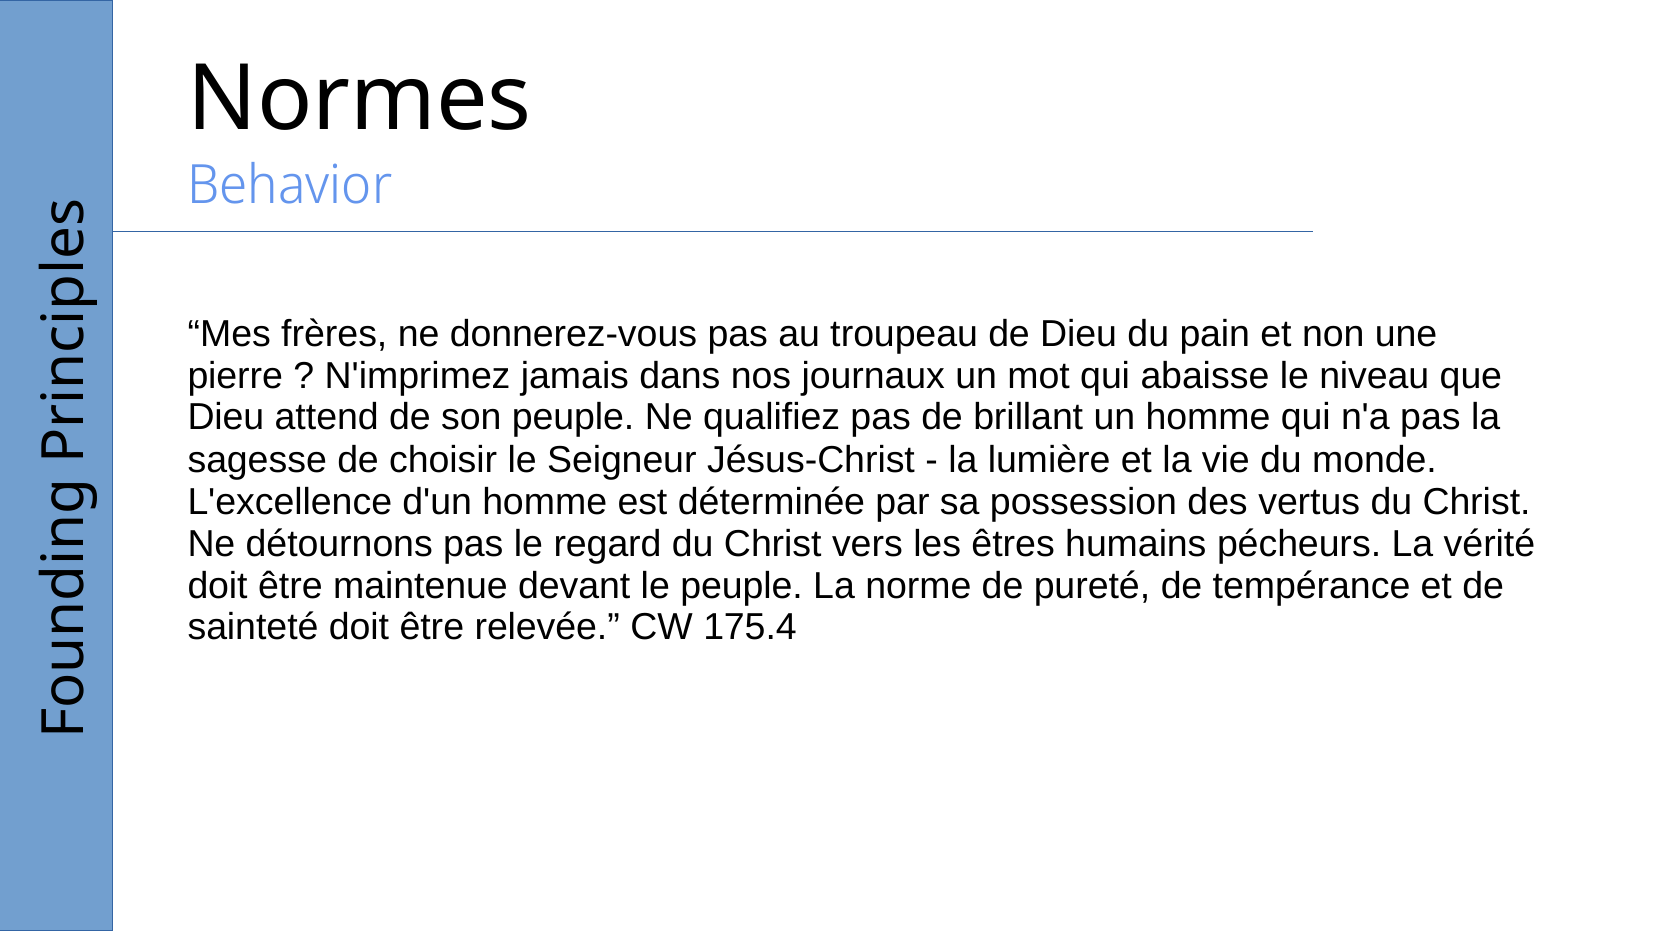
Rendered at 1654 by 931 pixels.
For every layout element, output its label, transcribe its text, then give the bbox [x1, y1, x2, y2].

title Normes [187, 33, 1571, 125]
title Behavior [187, 125, 1571, 239]
text_box [0, 0, 113, 931]
text_box Founding Principles [13, 37, 105, 901]
subtitle “Mes frères, ne donnerez-vous pas au troupeau de Dieu du pain et non une pierre ? N'imprimez jamais dans nos journaux un mot qui abaisse le niveau que Dieu attend de son peuple. Ne qualifiez pas de brillant un homme qui n'a pas la sagesse de choisir le Seigneur Jésus-Christ - la lumière et la vie du monde. L'excellence d'un homme est déterminée par sa possession des vertus du Christ. Ne détournons pas le regard du Christ vers les êtres humains pécheurs. La vérité doit être maintenue devant le peuple. La norme de pureté, de tempérance et de sainteté doit être relevée.” CW 175.4 [187, 312, 1538, 901]
